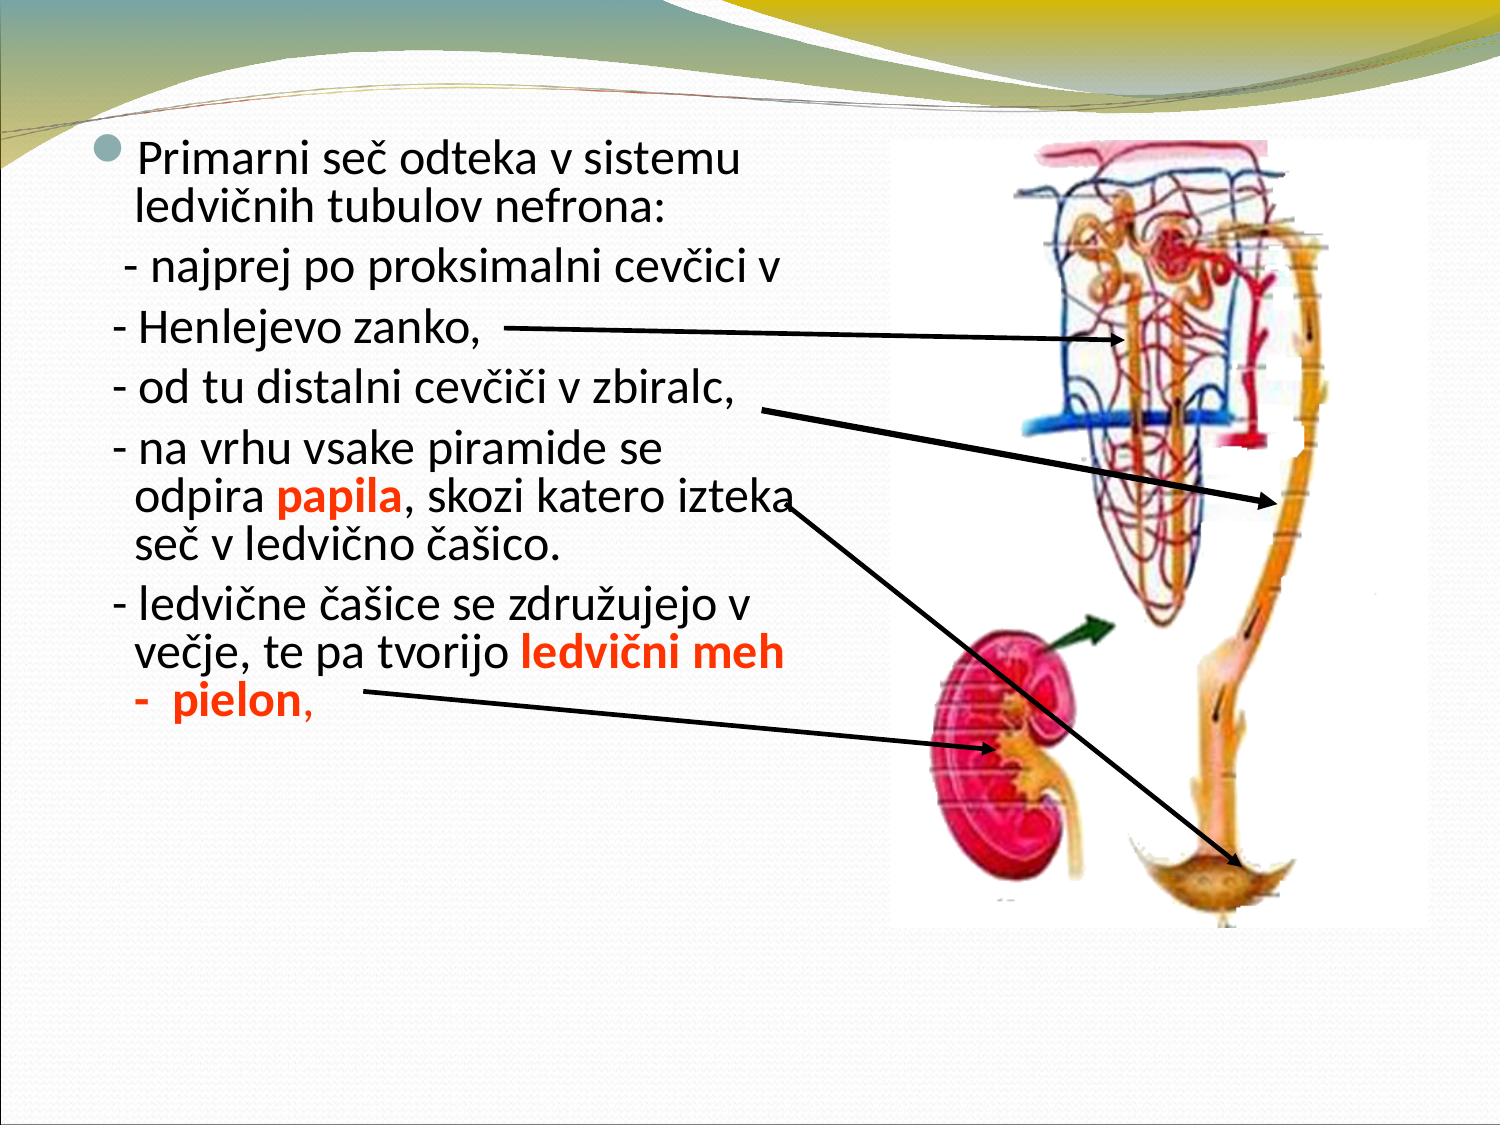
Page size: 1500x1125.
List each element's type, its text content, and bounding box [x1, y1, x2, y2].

picture [0, 0, 1500, 1125]
text_box Primarni seč odteka v sistemu ledvičnih tubulov nefrona: - najprej po proksimalni cevčici v - Henlejevo zanko, - od tu distalni cevčiči v zbiralc, - na vrhu vsake piramide se odpira papila, skozi katero izteka seč v ledvično čašico. - ledvične čašice se združujejo v večje, te pa tvorijo ledvični meh - pielon, [75, 128, 821, 1038]
